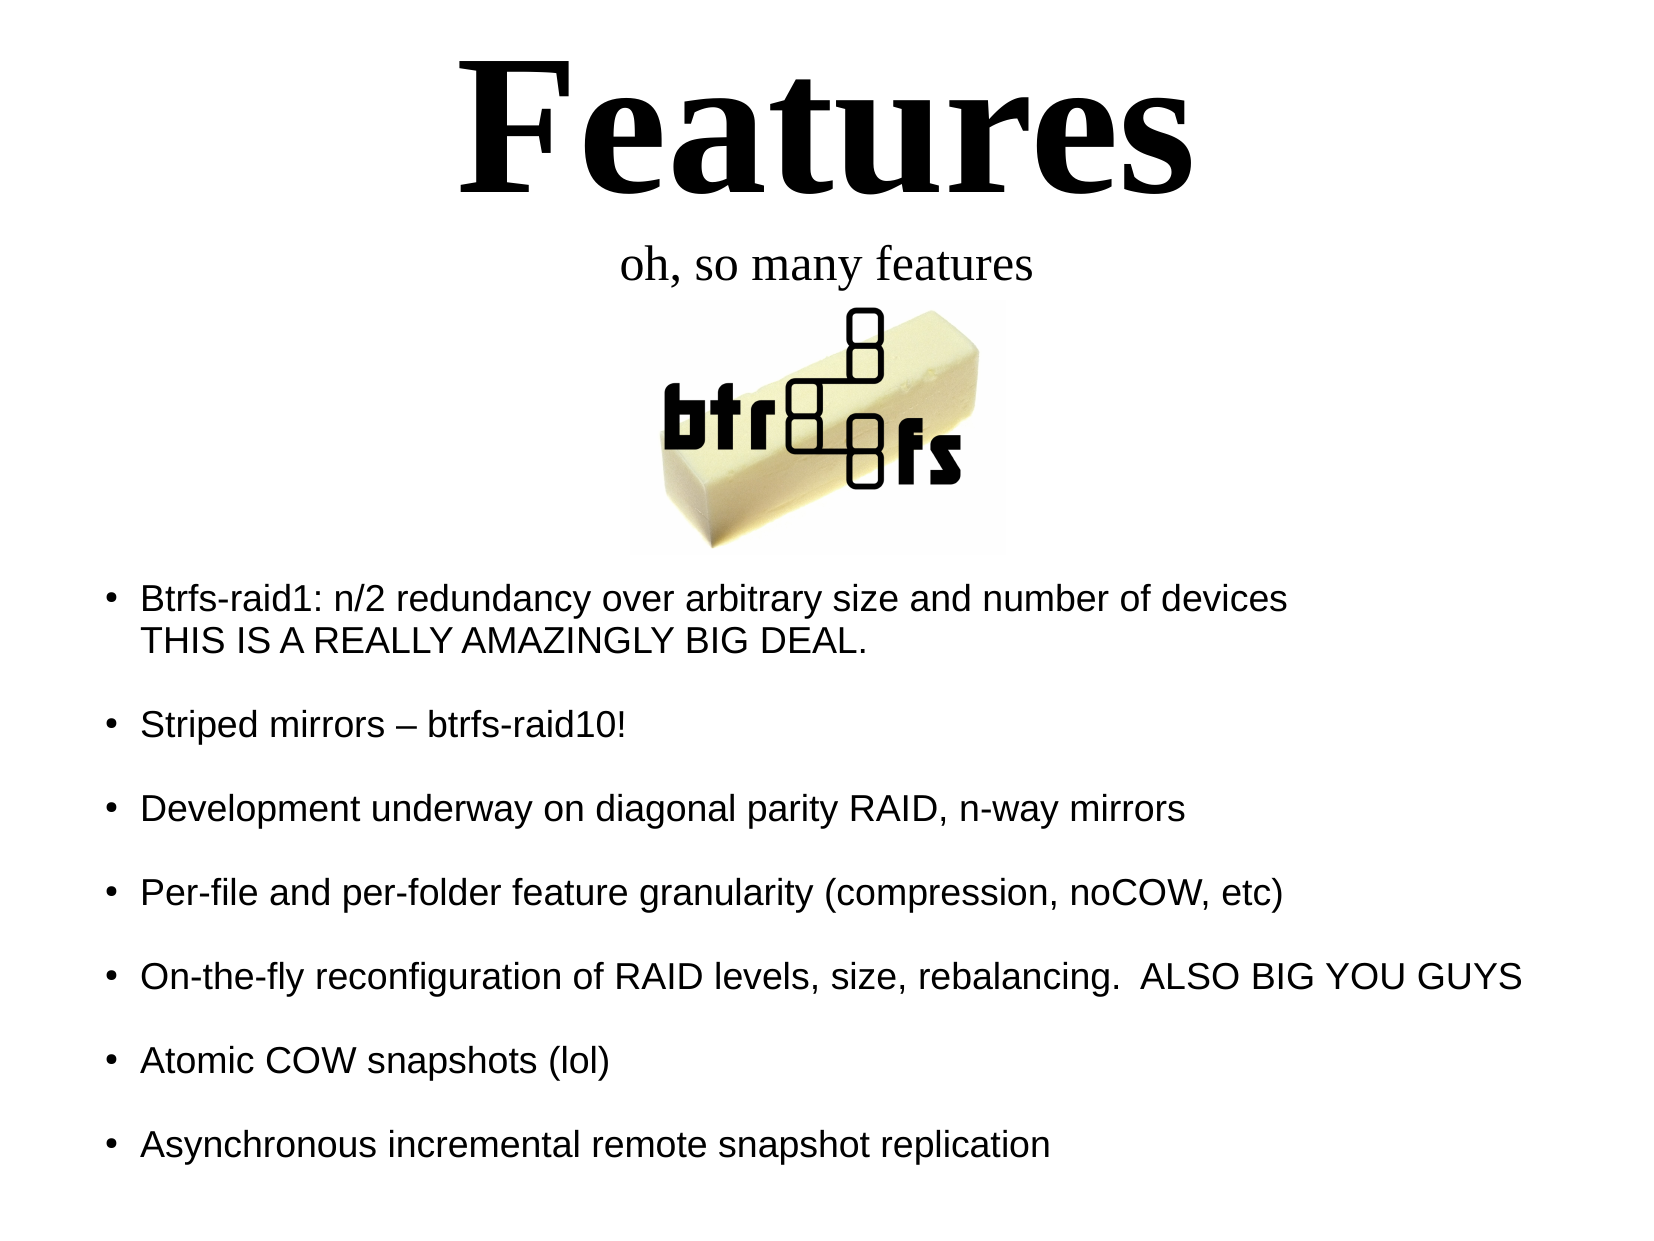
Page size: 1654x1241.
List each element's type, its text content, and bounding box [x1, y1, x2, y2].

title Features oh, so many features [0, 14, 1654, 292]
table_header Btrfs-raid1: n/2 redundancy over arbitrary size and number of devices THIS IS A REALLY AMAZINGLY BIG DEAL. Striped mirrors – btrfs-raid10! Development underway on diagonal parity RAID, n-way mirrors Per-file and per-folder feature granularity (compression, noCOW, etc) On-the-fly reconfiguration of RAID levels, size, rebalancing. ALSO BIG YOU GUYS Atomic COW snapshots (lol) Asynchronous incremental remote snapshot replication [90, 570, 1585, 1215]
picture [630, 300, 1006, 556]
